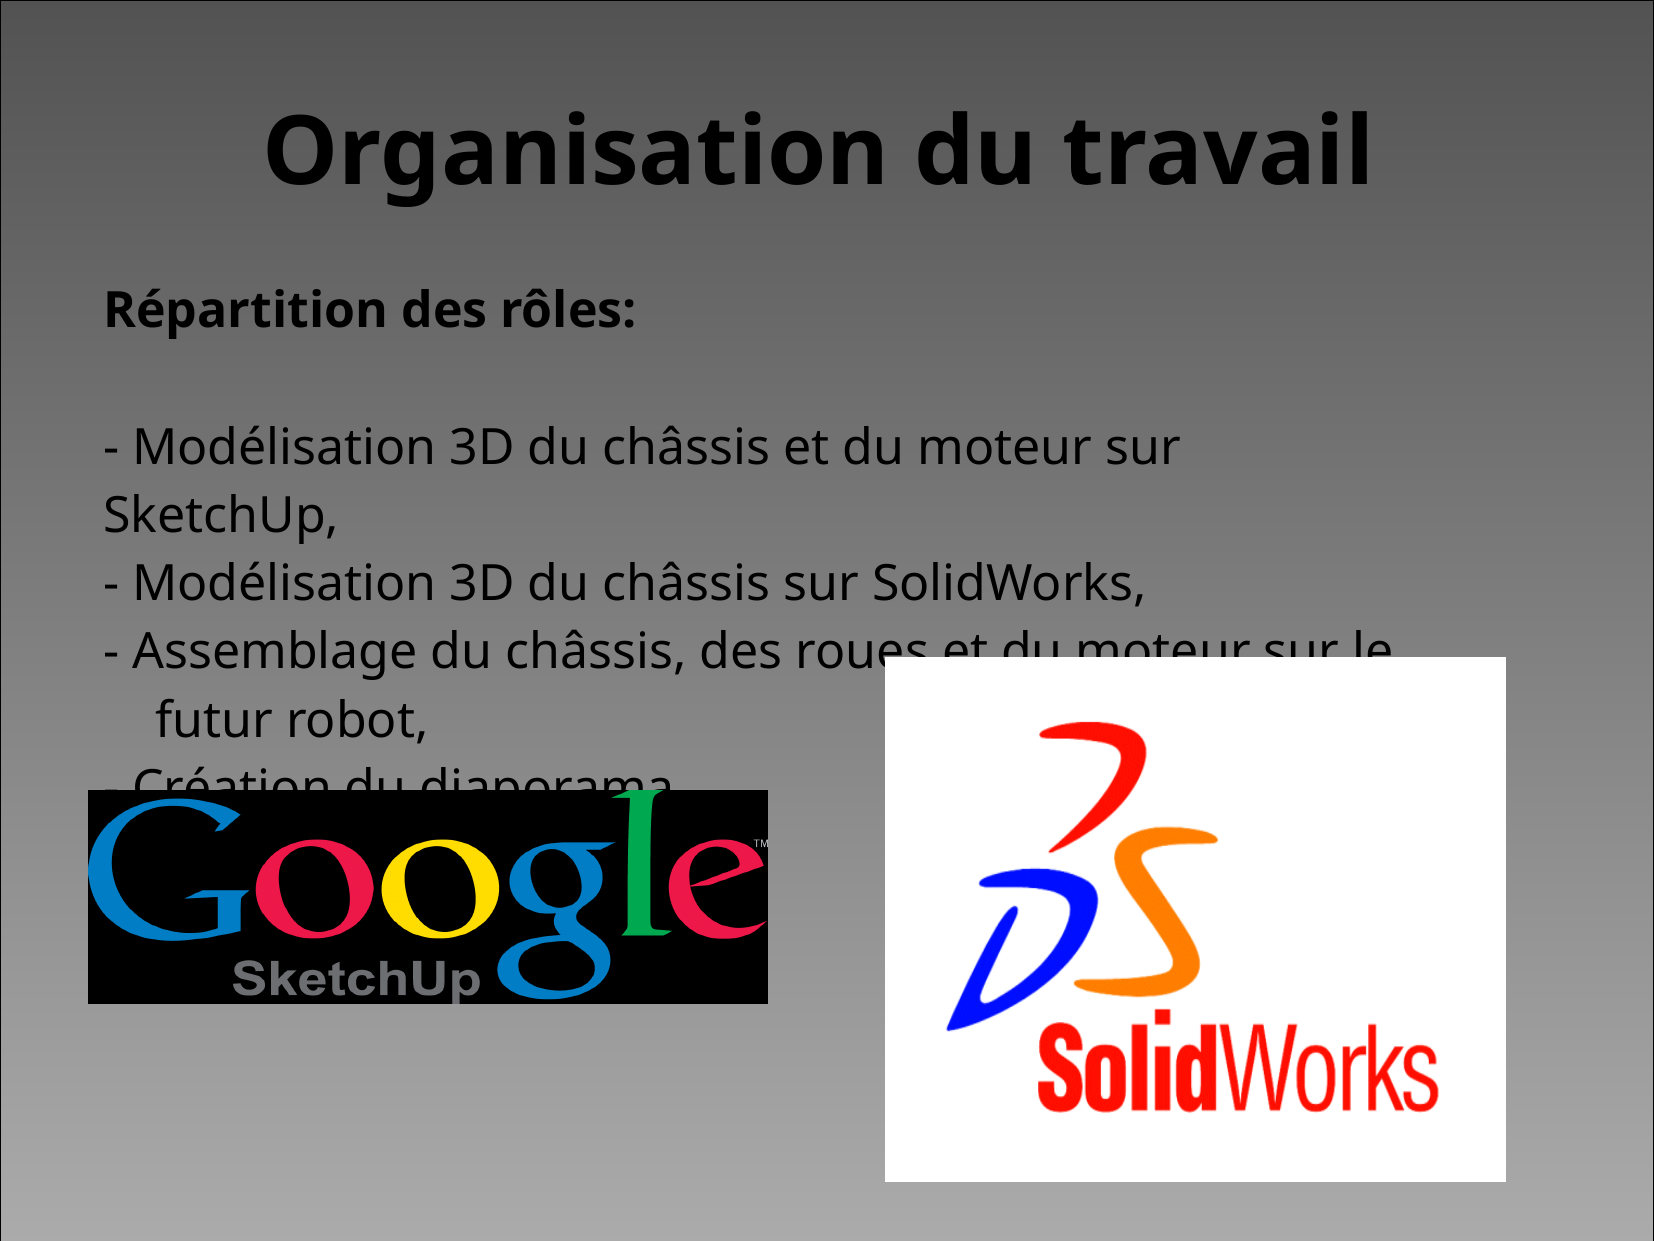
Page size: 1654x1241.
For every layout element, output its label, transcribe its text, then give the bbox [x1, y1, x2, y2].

text_box [0, 0, 1654, 1241]
text_box Organisation du travail [29, 74, 1607, 207]
picture [88, 790, 768, 1004]
picture [885, 657, 1506, 1182]
text_box Répartition des rôles: - Modélisation 3D du châssis et du moteur sur SketchUp, - Modélisation 3D du châssis sur SolidWorks, - Assemblage du châssis, des roues et du moteur sur le futur robot, - Création du diaporama. [88, 266, 1418, 709]
